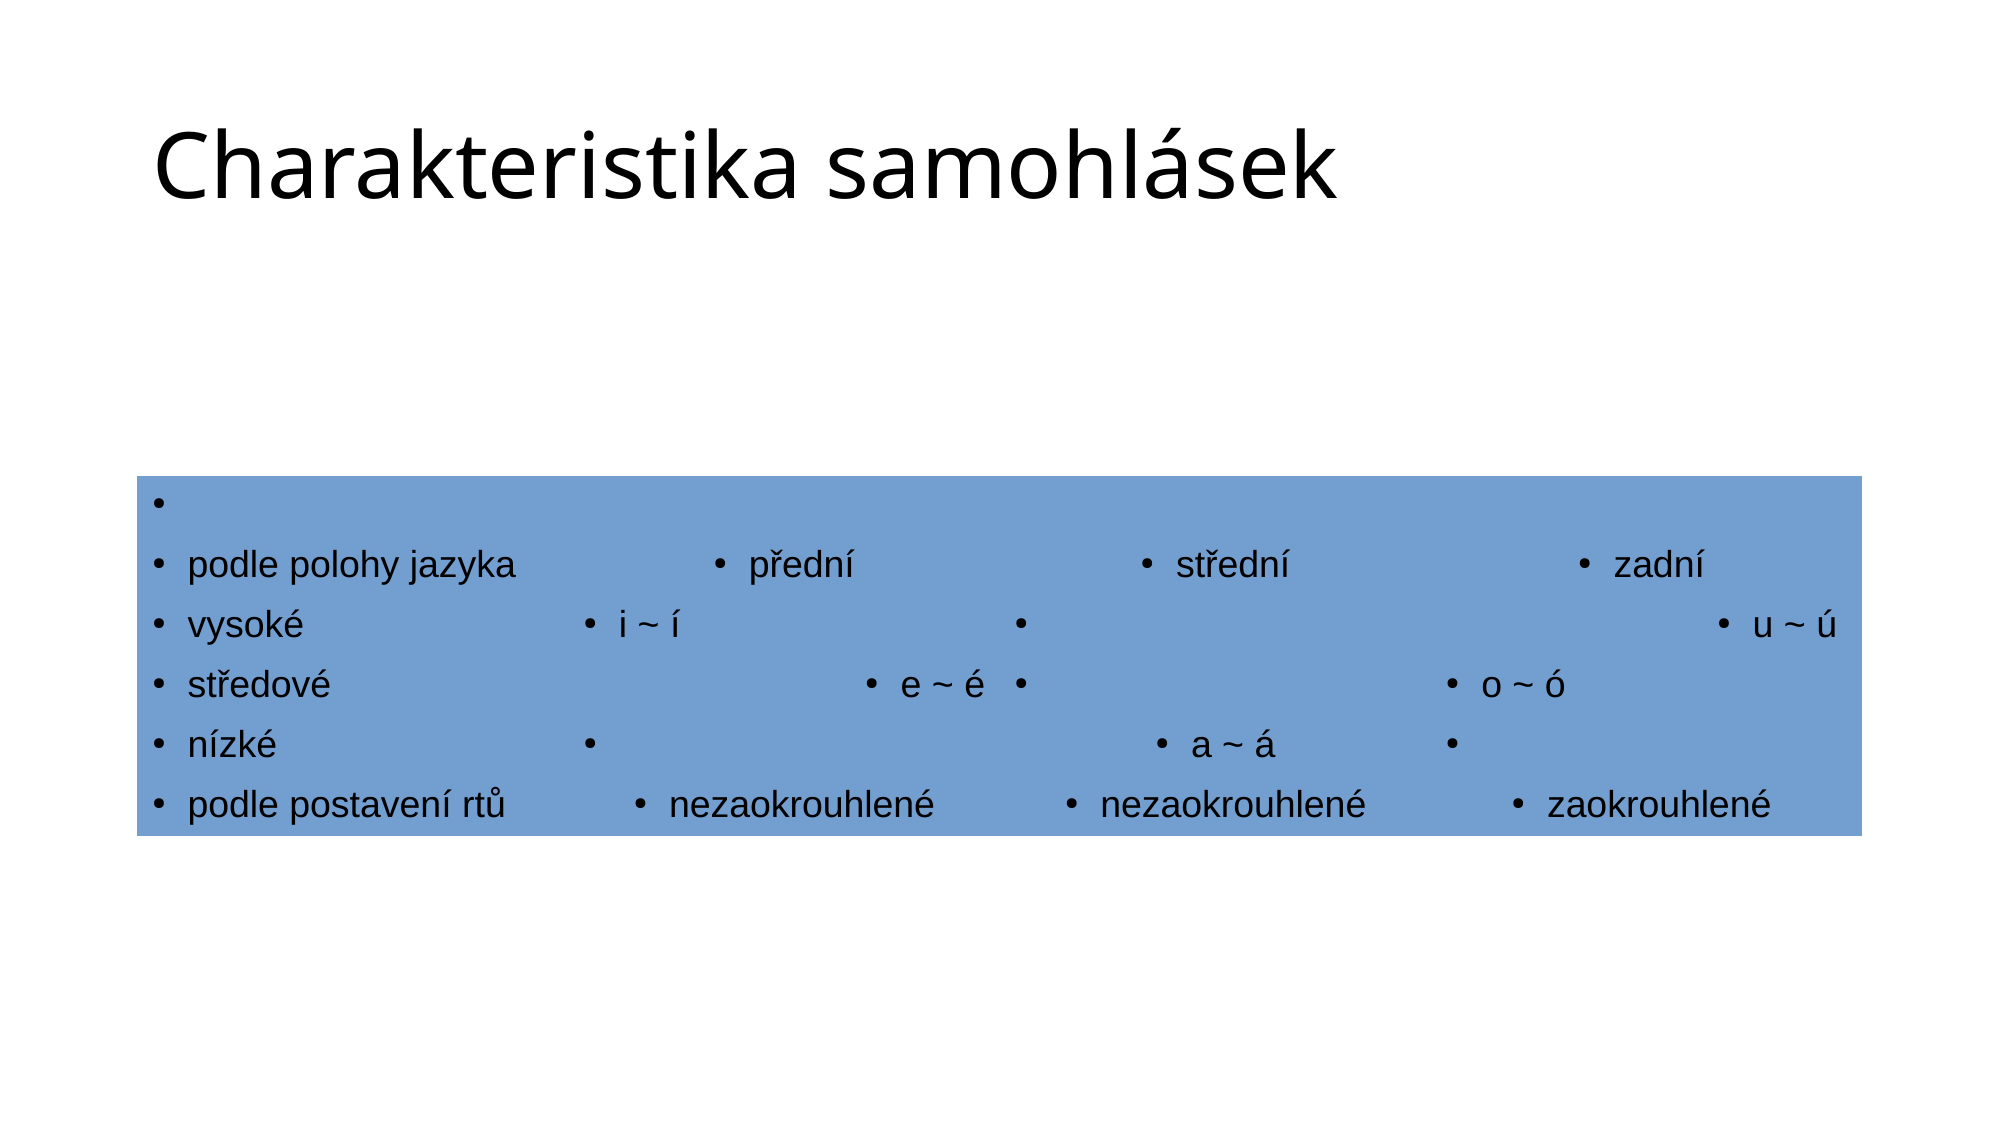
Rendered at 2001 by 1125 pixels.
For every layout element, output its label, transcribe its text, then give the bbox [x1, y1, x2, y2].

table_cell u ~ ú [1431, 596, 1862, 656]
table_cell podle postavení rtů [137, 776, 569, 836]
table_header [137, 476, 1862, 536]
table_cell [1000, 656, 1431, 716]
table_cell o ~ ó [1431, 656, 1862, 716]
table_cell zaokrouhlené [1431, 776, 1862, 836]
table_cell nezaokrouhlené [569, 776, 1000, 836]
table_cell středové [137, 656, 569, 716]
table_cell podle polohy jazyka [137, 536, 569, 596]
table_cell [569, 716, 1000, 776]
table_cell nízké [137, 716, 569, 776]
table_cell nezaokrouhlené [1000, 776, 1431, 836]
title Charakteristika samohlásek [137, 59, 1863, 278]
table_cell vysoké [137, 596, 569, 656]
table_cell i ~ í [569, 596, 1000, 656]
table_cell přední [569, 536, 1000, 596]
table_cell [1431, 716, 1862, 776]
table_cell a ~ á [1000, 716, 1431, 776]
table_cell střední [1000, 536, 1431, 596]
table_cell zadní [1431, 536, 1862, 596]
table_cell e ~ é [569, 656, 1000, 716]
table_cell [1000, 596, 1431, 656]
